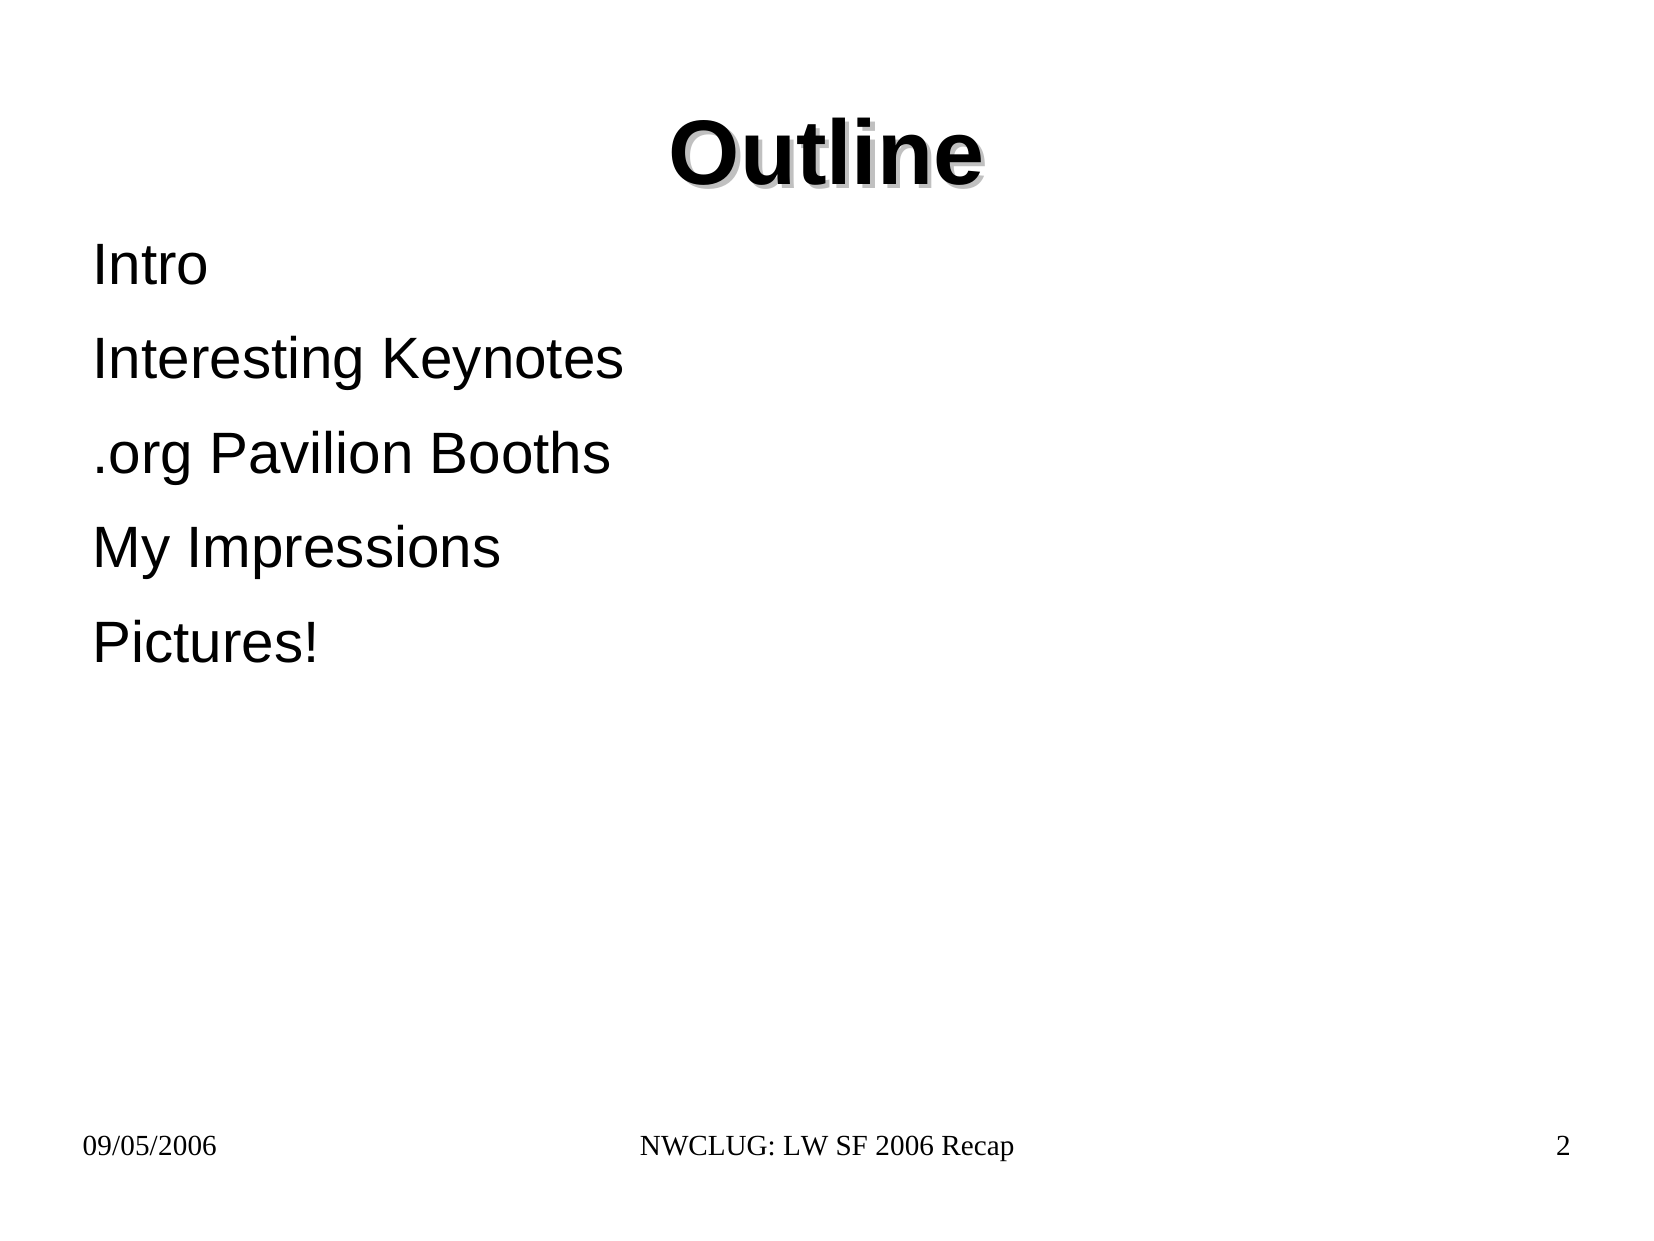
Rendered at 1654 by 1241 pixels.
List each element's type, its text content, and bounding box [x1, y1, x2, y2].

list Intro Interesting Keynotes .org Pavilion Booths My Impressions Pictures! [75, 231, 1564, 1051]
title Outline [82, 49, 1571, 257]
